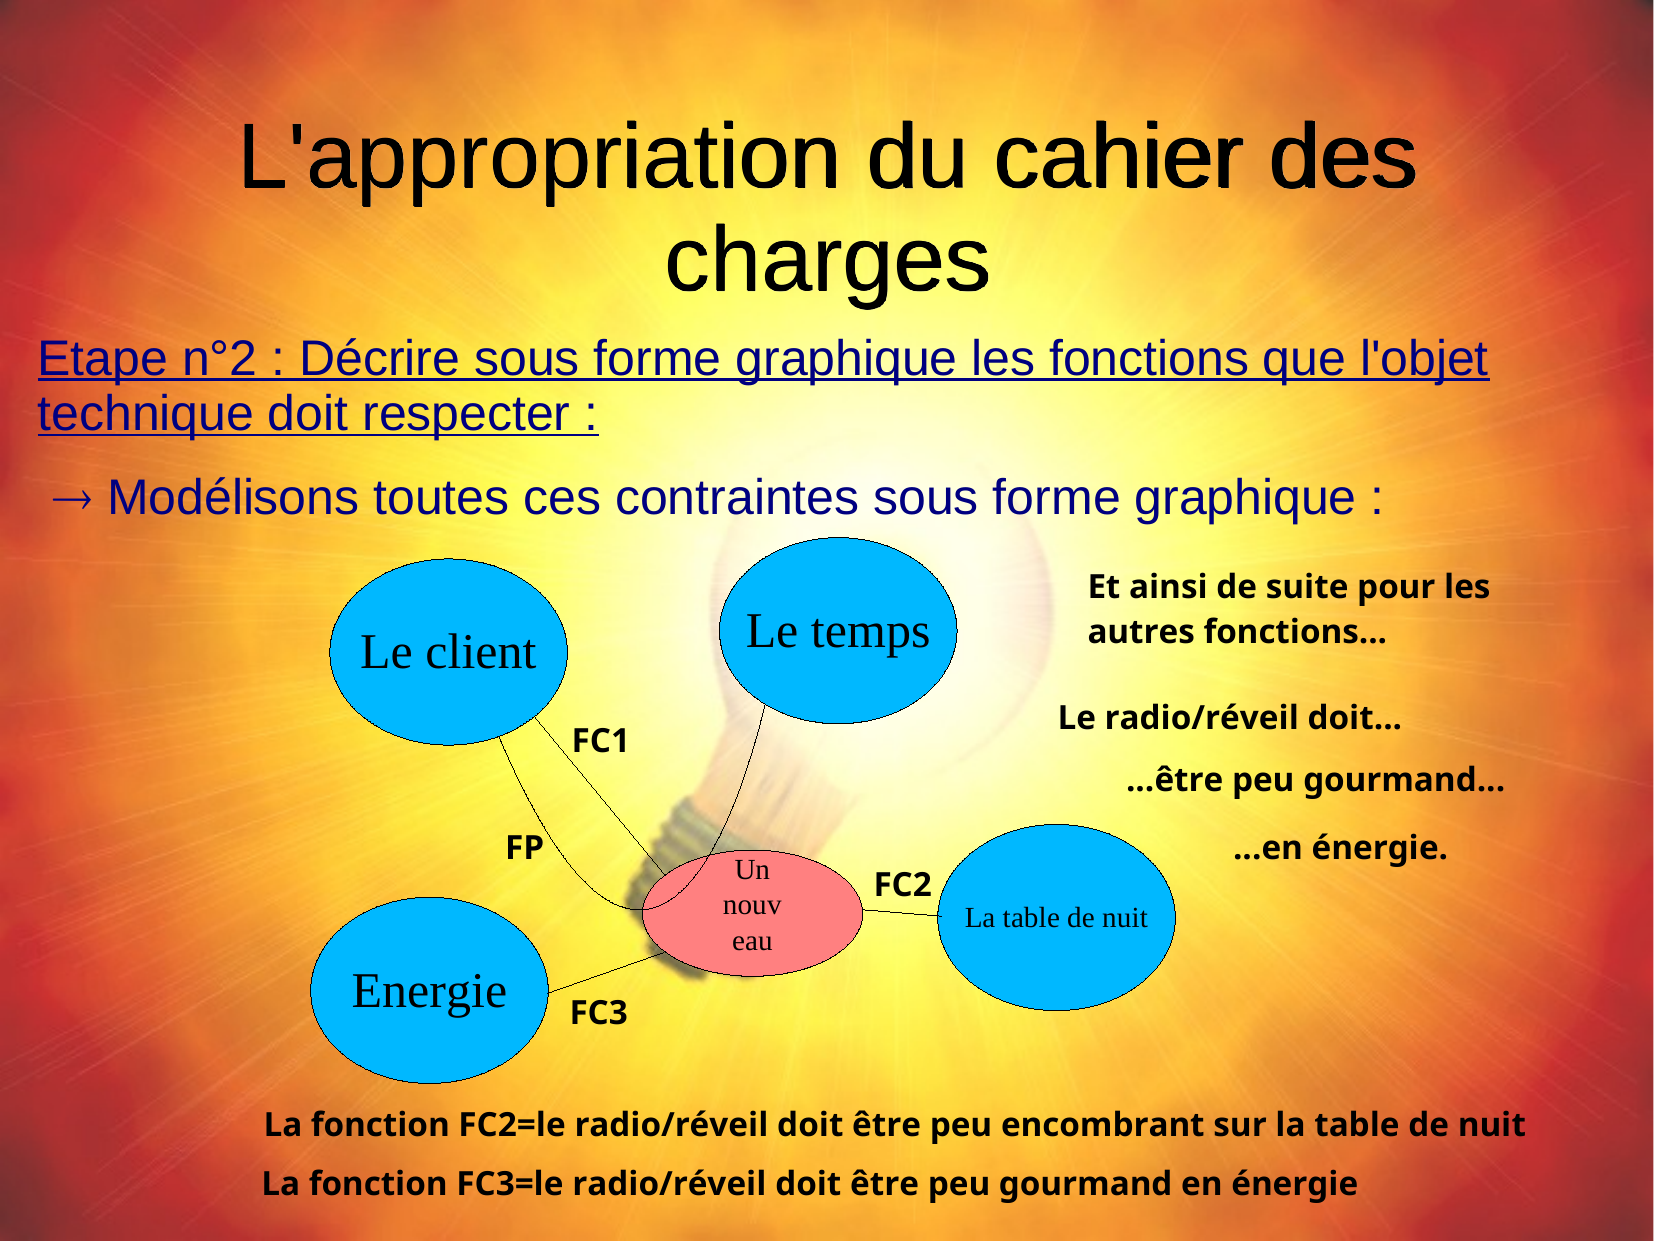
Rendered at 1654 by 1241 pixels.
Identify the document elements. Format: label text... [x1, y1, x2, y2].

text_box FC3 [569, 989, 699, 1036]
text_box FC2 [873, 860, 1002, 908]
text_box Un nouveau radio/réveil [642, 850, 863, 977]
text_box Donnons un nom à la fonction ... [0, 0, 1654, 1241]
text_box Energie [310, 897, 549, 1084]
text_box  Modélisons toutes ces contraintes sous forme graphique : [310, 466, 1654, 528]
text_box Le client [329, 558, 568, 746]
text_box ...en énergie. [1233, 824, 1654, 871]
text_box Etape n°2 : Décrire sous forme graphique les fonctions que l'objet technique doit respecter : [37, 329, 1654, 442]
text_box FC1 [571, 717, 701, 764]
text_box Le radio/réveil doit... [1057, 693, 1570, 741]
text_box La fonction FC2=le radio/réveil doit être peu encombrant sur la table de nuit [263, 1100, 1572, 1148]
text_box Et ainsi de suite pour les autres fonctions... [1087, 563, 1600, 657]
title L'appropriation du cahier des charges [121, 103, 1534, 311]
text_box FP [505, 824, 634, 871]
text_box Le temps [719, 537, 958, 724]
text_box ...être peu gourmand... [1126, 755, 1638, 803]
text_box La table de nuit [937, 824, 1176, 1011]
text_box La fonction FC3=le radio/réveil doit être peu gourmand en énergie [261, 1160, 1569, 1207]
text_box  Modélisons toutes ces contraintes sous forme graphique : [52, 466, 303, 528]
